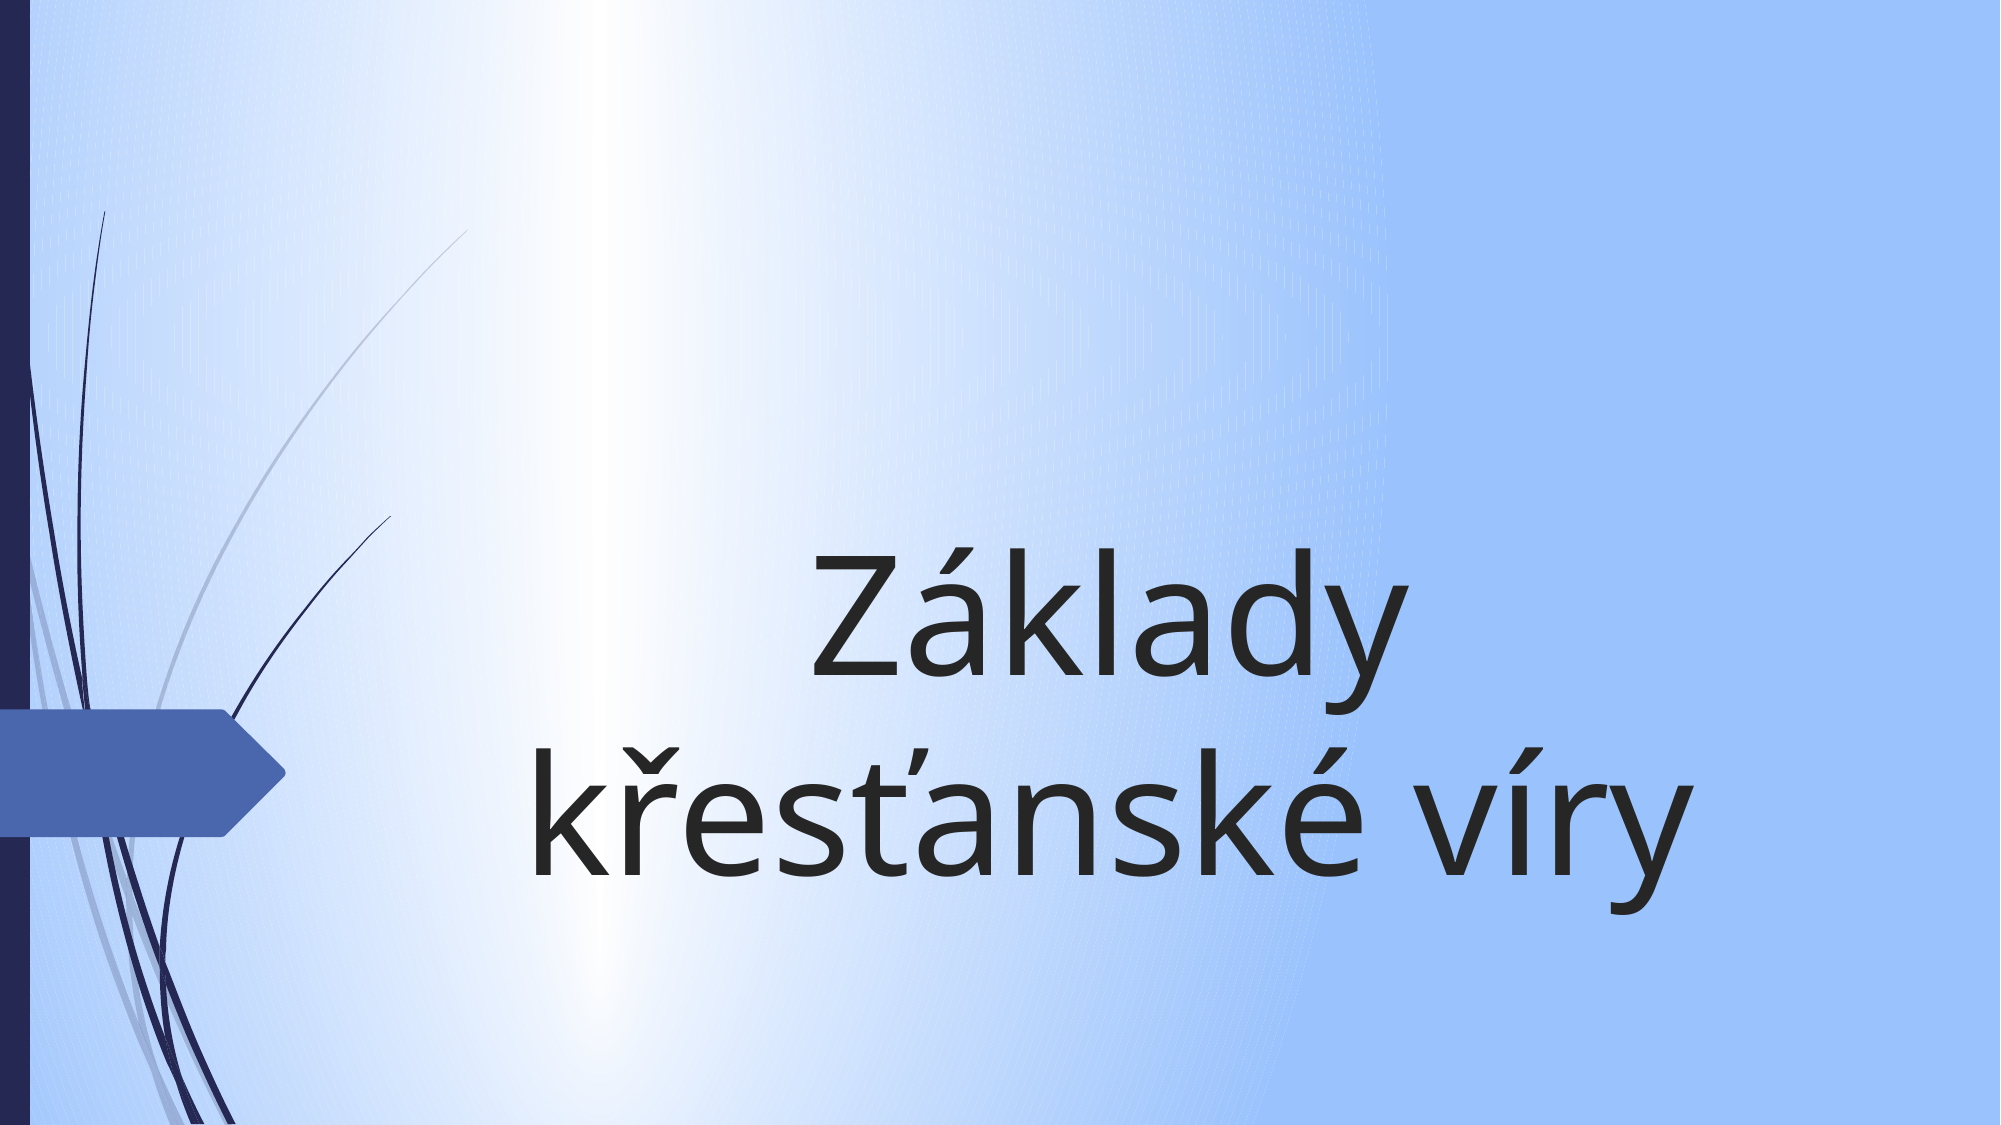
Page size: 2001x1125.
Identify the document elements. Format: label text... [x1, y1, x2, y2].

title Základy křesťanské víry [377, 401, 1841, 917]
